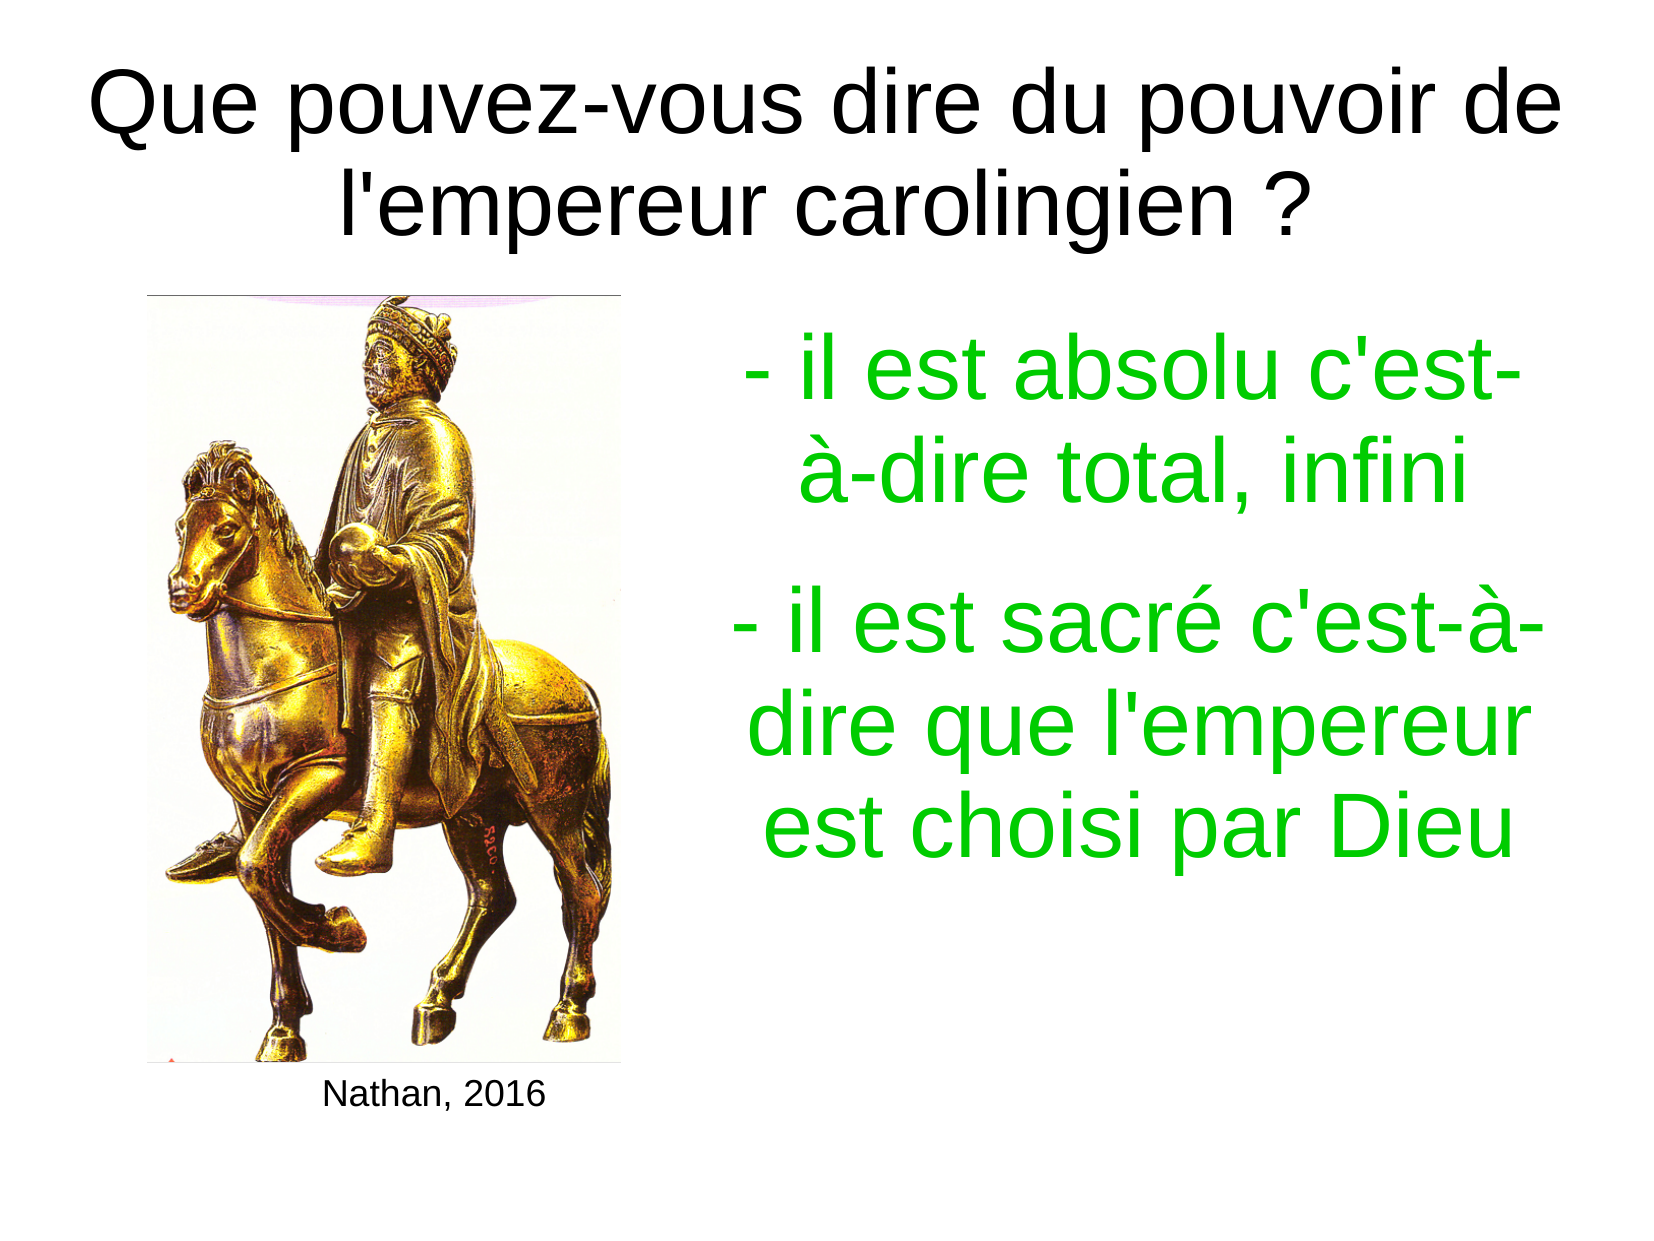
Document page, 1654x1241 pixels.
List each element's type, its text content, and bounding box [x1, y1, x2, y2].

title - il est sacré c'est-à-dire que l'empereur est choisi par Dieu [708, 569, 1571, 878]
text_box Nathan, 2016 [177, 1065, 562, 1123]
title - il est absolu c'est-à-dire total, infini [702, 316, 1565, 524]
picture [147, 295, 621, 1063]
title Que pouvez-vous dire du pouvoir de l'empereur carolingien ? [82, 49, 1571, 257]
